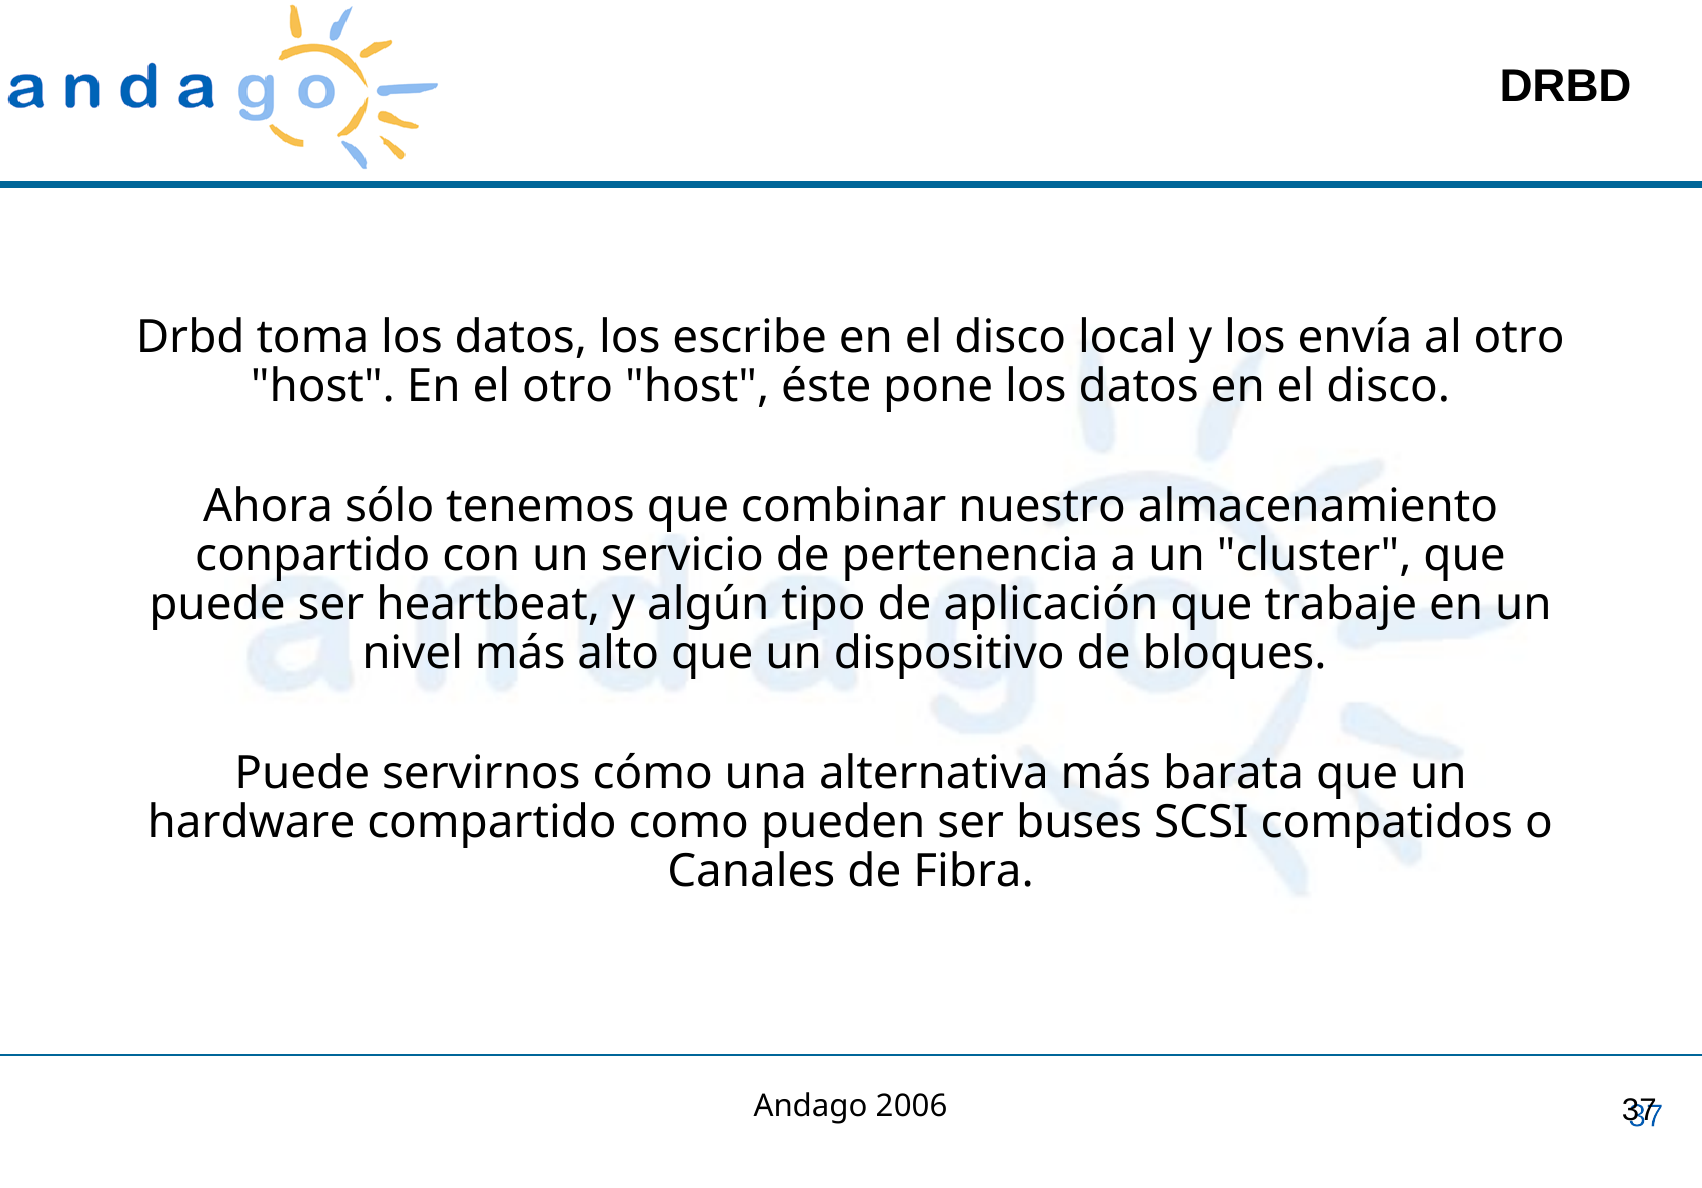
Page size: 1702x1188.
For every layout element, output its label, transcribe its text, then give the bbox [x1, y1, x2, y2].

picture [0, 0, 255, 175]
title DRBD [255, 0, 1702, 188]
subtitle Drbd toma los datos, los escribe en el disco local y los envía al otro "host". En el otro "host", éste pone los datos en el disco. Ahora sólo tenemos que combinar nuestro almacenamiento conpartido con un servicio de pertenencia a un "cluster", que puede ser heartbeat, y algún tipo de aplicación que trabaje en un nivel más alto que un dispositivo de bloques. Puede servirnos cómo una alternativa más barata que un hardware compartido como pueden ser buses SCSI compatidos o Canales de Fibra. [127, 248, 1575, 962]
